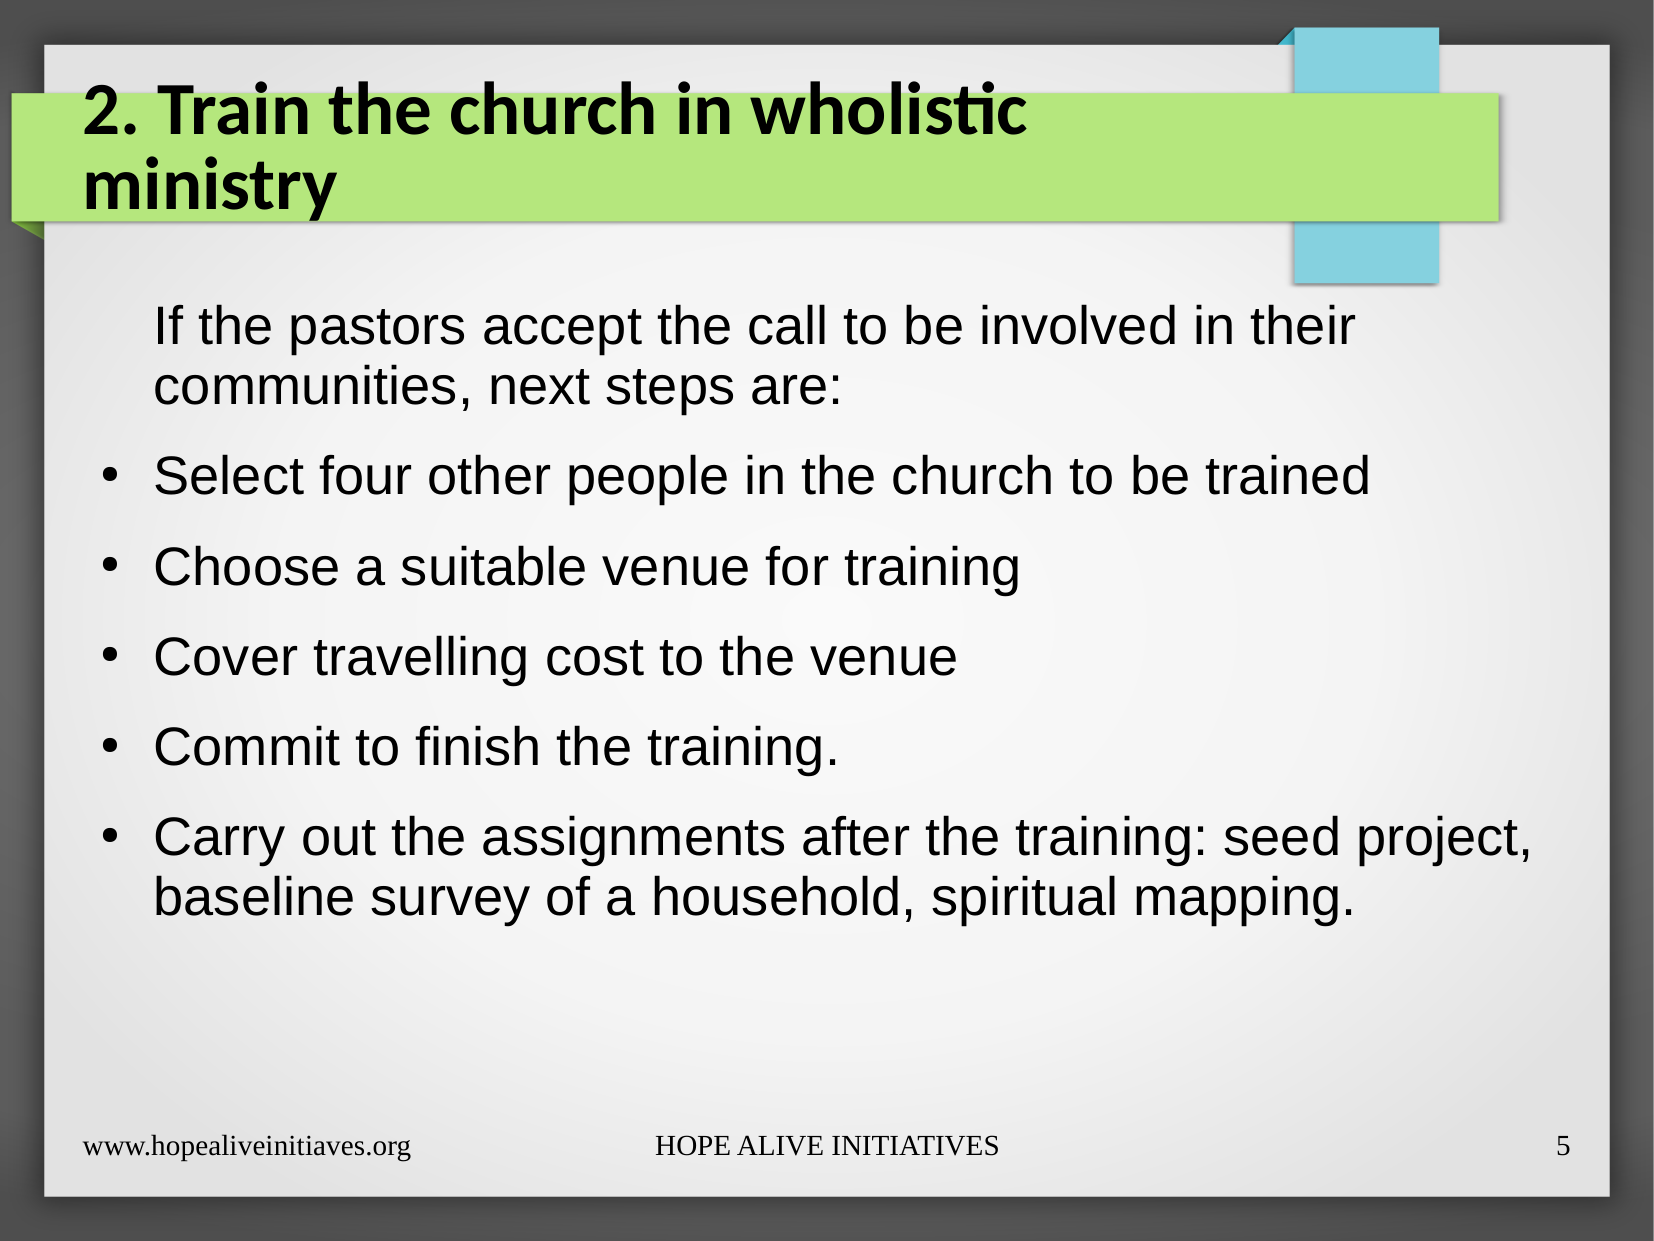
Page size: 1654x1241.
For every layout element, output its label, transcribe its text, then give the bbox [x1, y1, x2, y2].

picture [0, 0, 1654, 1241]
title 2. Train the church in wholistic ministry [82, 61, 1264, 246]
list If the pastors accept the call to be involved in their communities, next steps are: Select four other people in the church to be trained Choose a suitable venue for training Cover travelling cost to the venue Commit to finish the training. Carry out the assignments after the training: seed project, baseline survey of a household, spiritual mapping. [82, 295, 1571, 1015]
